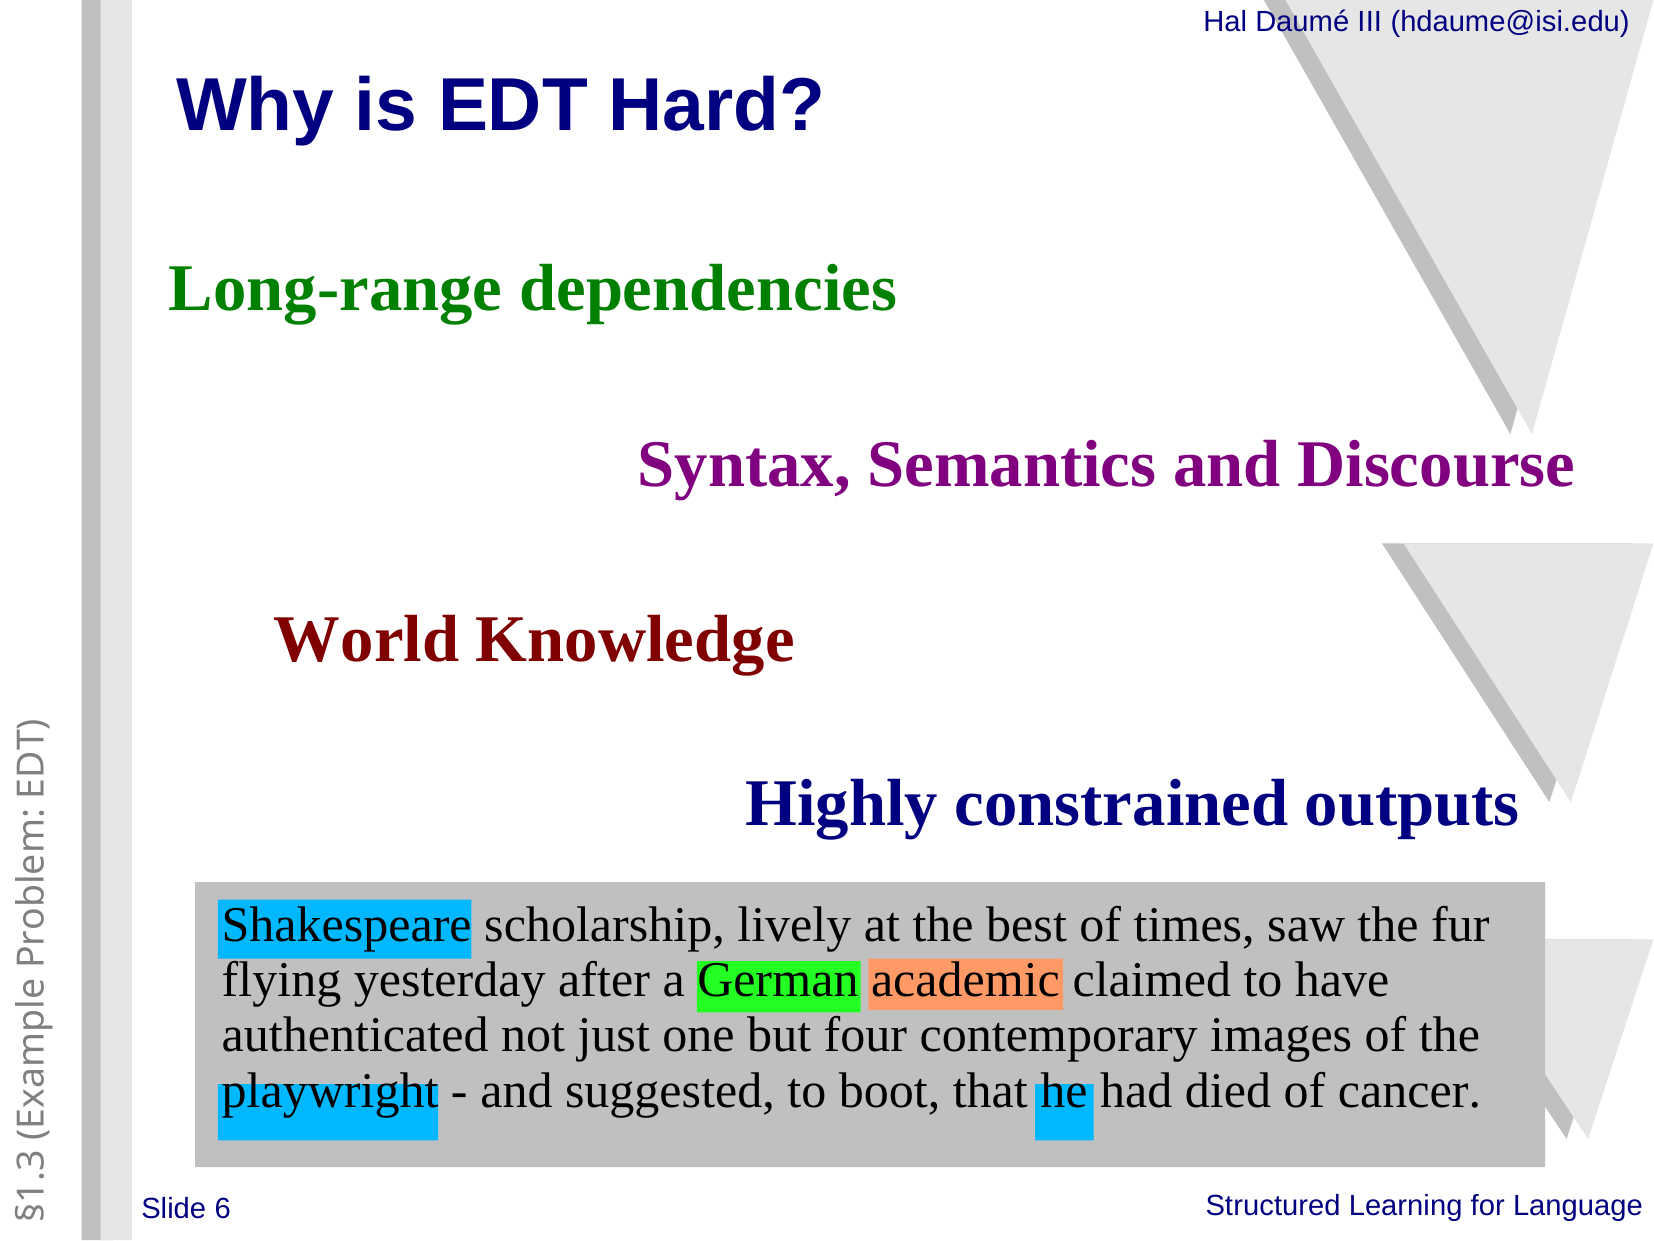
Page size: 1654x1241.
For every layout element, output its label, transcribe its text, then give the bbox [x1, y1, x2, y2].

text_box Syntax, Semantics and Discourse [637, 427, 1577, 515]
text_box [195, 882, 1546, 1168]
text_box World Knowledge [274, 602, 796, 690]
title Why is EDT Hard? [176, 44, 1509, 166]
text_box Shakespeare scholarship, lively at the best of times, saw the fur flying yesterday after a German academic claimed to have authenticated not just one but four contemporary images of the playwright - and suggested, to boot, that he had died of cancer. [221, 896, 1496, 1139]
text_box Long-range dependencies [169, 250, 899, 339]
text_box §1.3 (Example Problem: EDT) [3, 722, 64, 1223]
text_box Highly constrained outputs [745, 765, 1522, 854]
